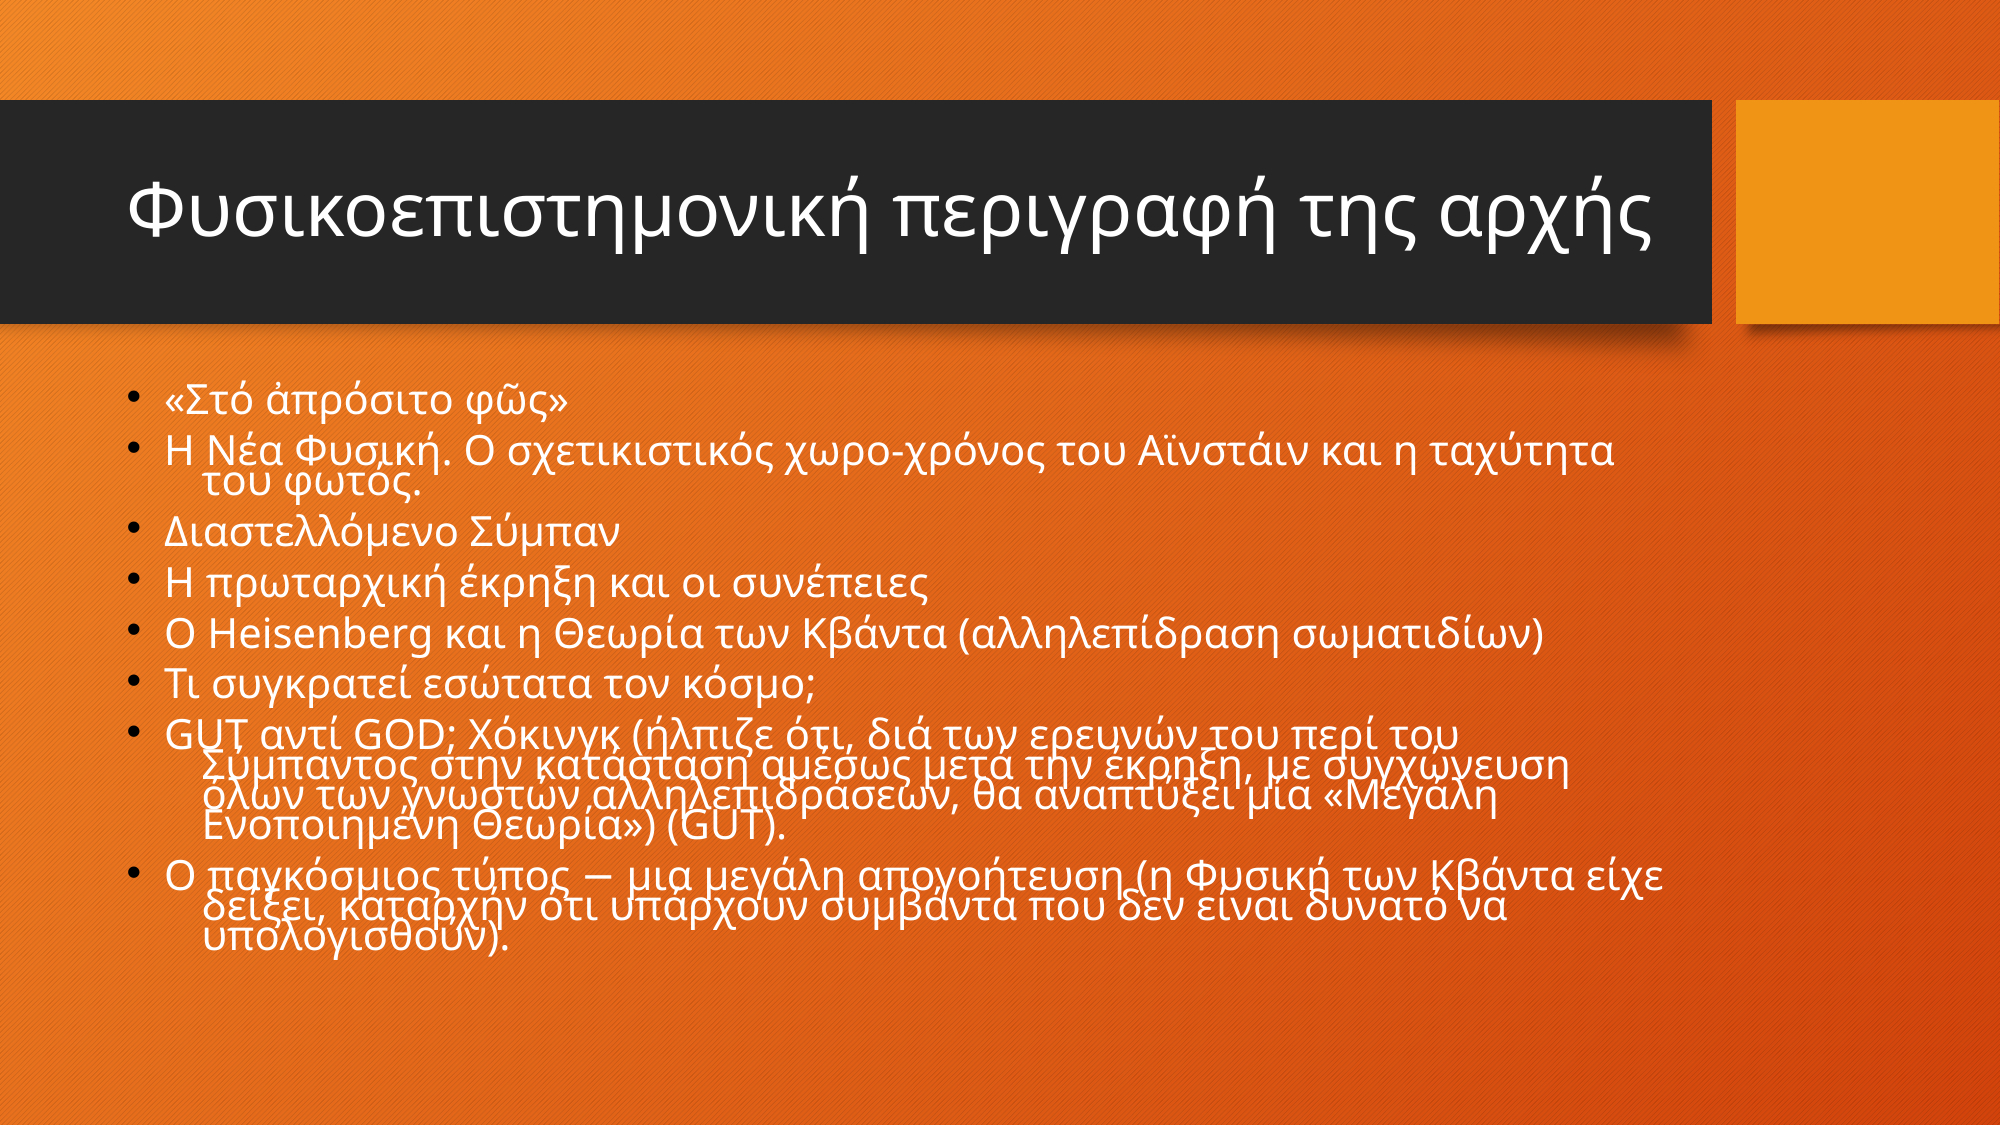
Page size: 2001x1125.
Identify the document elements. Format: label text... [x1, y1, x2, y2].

list «Στό ἀπρόσιτο φῶς» Η Νέα Φυσική. Ο σχετικιστικός χωρο-χρόνος του Αϊνστάιν και η ταχύτητα του φωτός. Διαστελλόμενο Σύμπαν Η πρωταρχική έκρηξη και οι συνέπειες Ο Heisenberg και η Θεωρία των Κβάντα (αλληλεπίδραση σωματιδίων) Τι συγκρατεί εσώτατα τον κόσμο; GUT αντί GOD; Χόκινγκ (ήλπιζε ότι, διά των ερευνών του περί του Σύμπαντος στην κατάσταση αμέσως μετά την έκρηξη, με συγχώνευση όλων των γνωστών αλληλεπιδράσεων, θα αναπτύξει μία «Μεγάλη Ενοποιημένη Θεωρία») (GUT). Ο παγκόσμιος τύπος − μια μεγάλη απογοήτευση (η Φυσική των Κβάντα είχε δείξει, καταρχήν ότι υπάρχουν συμβάντα που δεν είναι δυνατό να υπολογισθούν). [111, 383, 1689, 974]
title Φυσικοεπιστημονική περιγραφή της αρχής [111, 123, 1689, 301]
